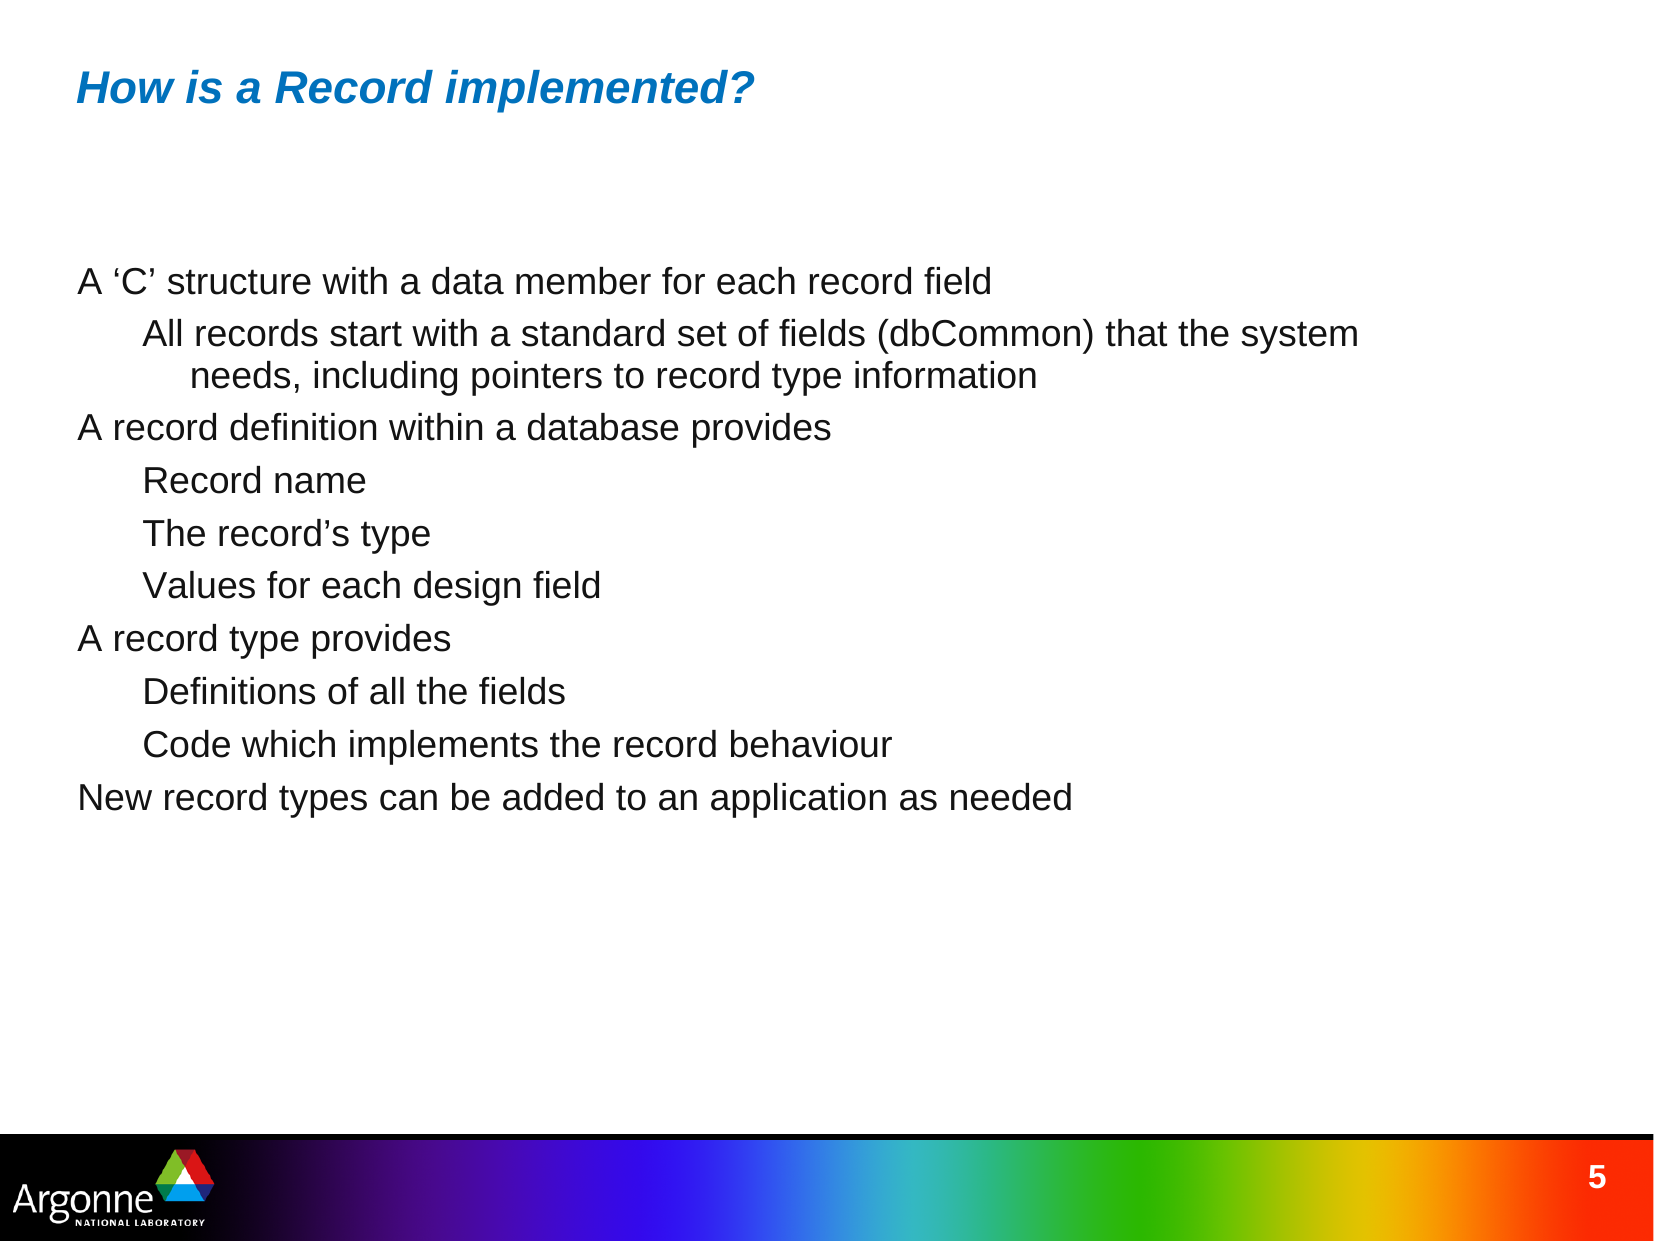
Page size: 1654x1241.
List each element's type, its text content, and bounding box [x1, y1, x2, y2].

picture [0, 1134, 1654, 1241]
title How is a Record implemented? [61, 59, 1500, 144]
list A ‘C’ structure with a data member for each record field All records start with a standard set of fields (dbCommon) that the system needs, including pointers to record type information A record definition within a database provides Record name The record’s type Values for each design field A record type provides Definitions of all the fields Code which implements the record behaviour New record types can be added to an application as needed [62, 253, 1498, 978]
